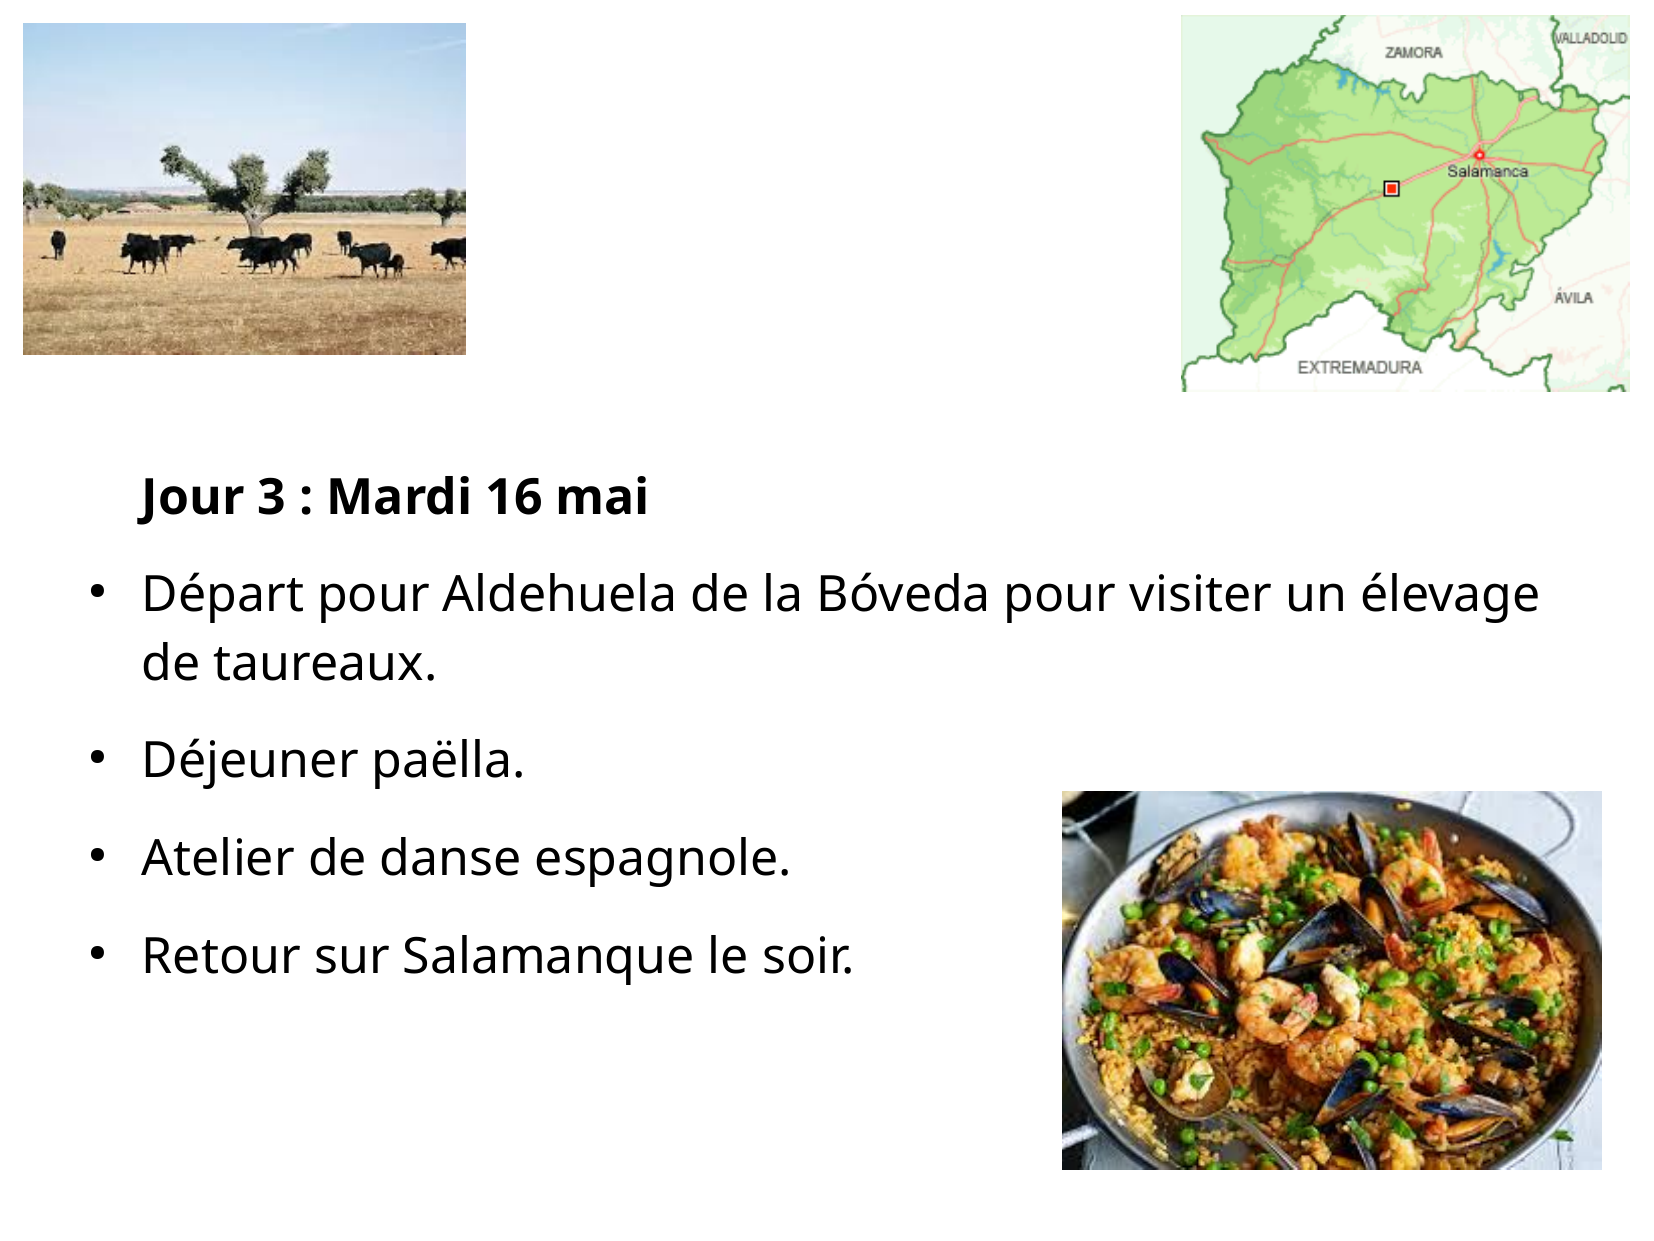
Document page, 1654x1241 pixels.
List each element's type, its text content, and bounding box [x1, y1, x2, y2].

picture [1181, 15, 1630, 392]
list Jour 3 : Mardi 16 mai Départ pour Aldehuela de la Bóveda pour visiter un élevage de taureaux. Déjeuner paëlla. Atelier de danse espagnole. Retour sur Salamanque le soir. [70, 460, 1560, 1180]
picture [1062, 791, 1602, 1170]
picture [23, 23, 466, 355]
